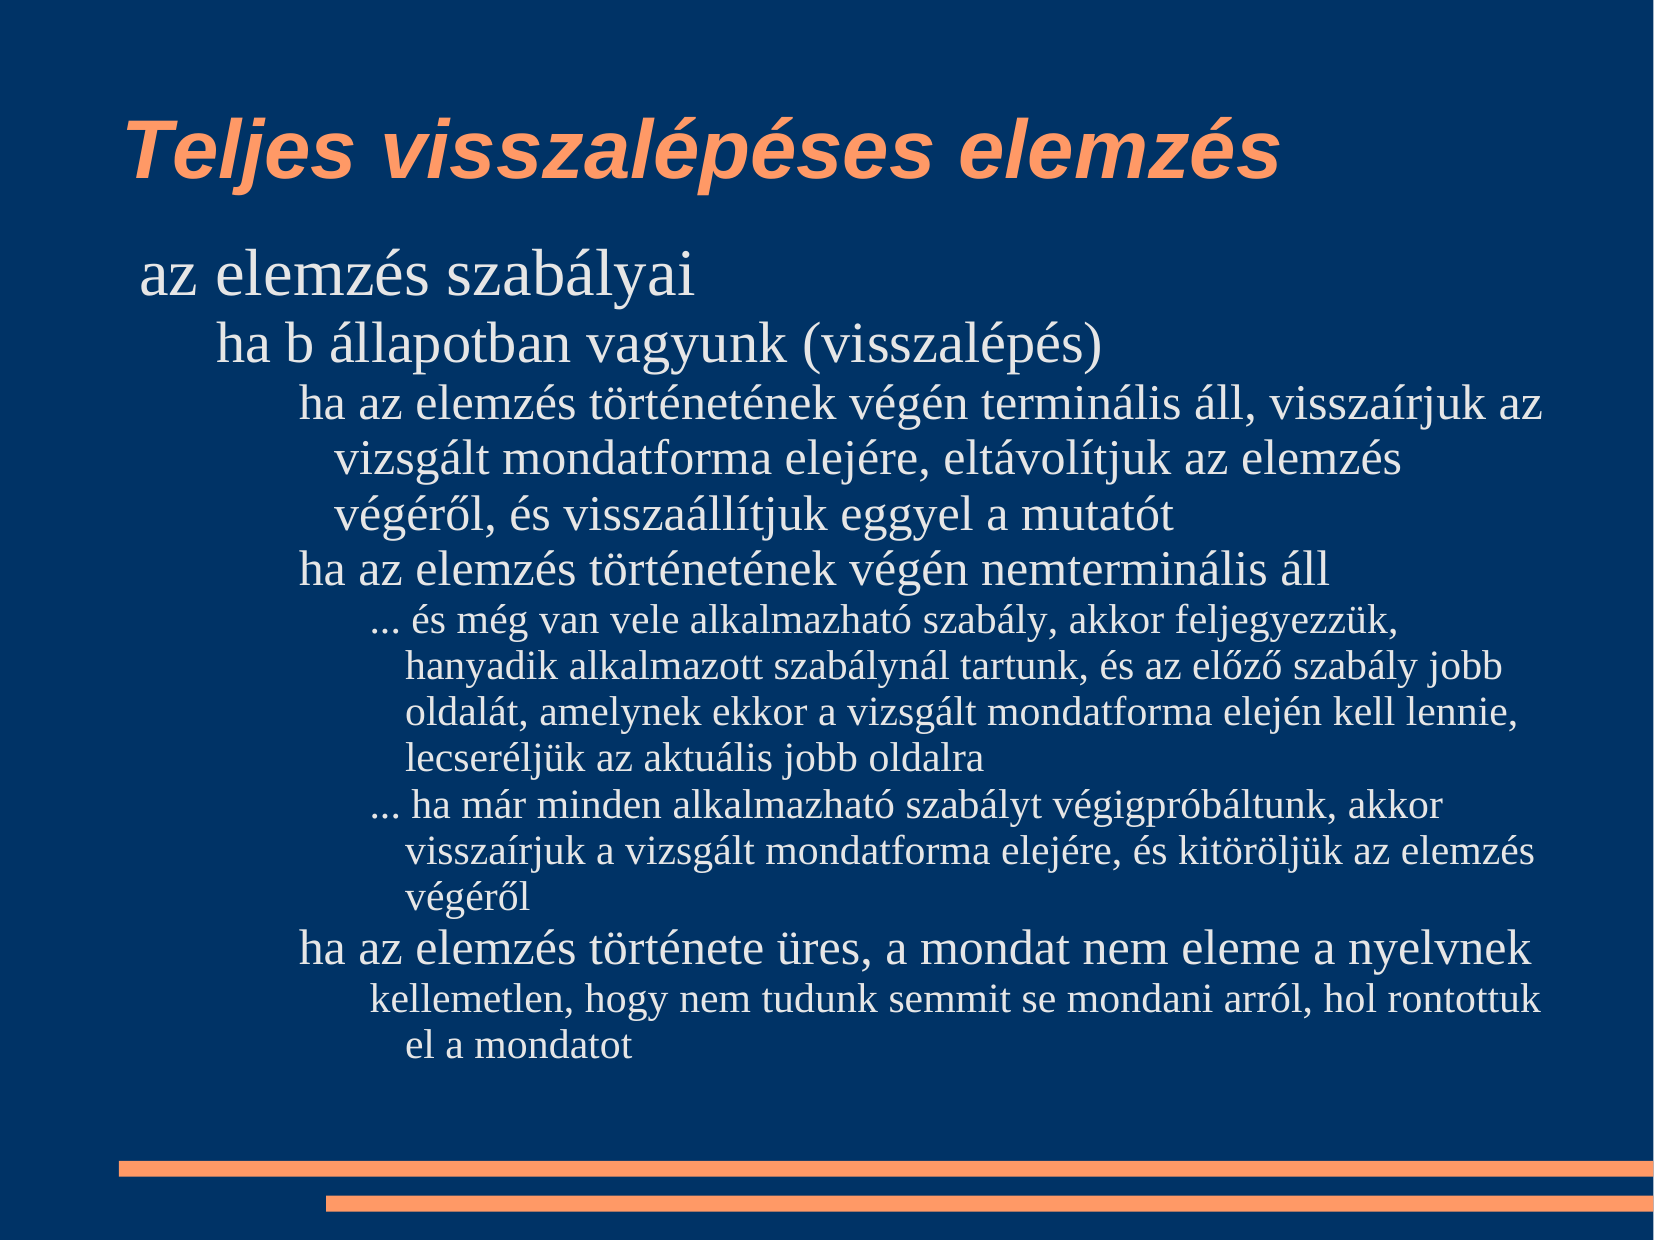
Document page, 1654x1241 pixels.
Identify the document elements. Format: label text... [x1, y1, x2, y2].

list az elemzés szabályai ha b állapotban vagyunk (visszalépés) ha az elemzés történetének végén terminális áll, visszaírjuk az vizsgált mondatforma elejére, eltávolítjuk az elemzés végéről, és visszaállítjuk eggyel a mutatót ha az elemzés történetének végén nemterminális áll ... és még van vele alkalmazható szabály, akkor feljegyezzük, hanyadik alkalmazott szabálynál tartunk, és az előző szabály jobb oldalát, amelynek ekkor a vizsgált mondatforma elején kell lennie, lecseréljük az aktuális jobb oldalra ... ha már minden alkalmazható szabályt végigpróbáltunk, akkor visszaírjuk a vizsgált mondatforma elejére, és kitöröljük az elemzés végéről ha az elemzés története üres, a mondat nem eleme a nyelvnek kellemetlen, hogy nem tudunk semmit se mondani arról, hol rontottuk el a mondatot [121, 236, 1561, 1205]
title Teljes visszalépéses elemzés [121, 46, 1534, 236]
